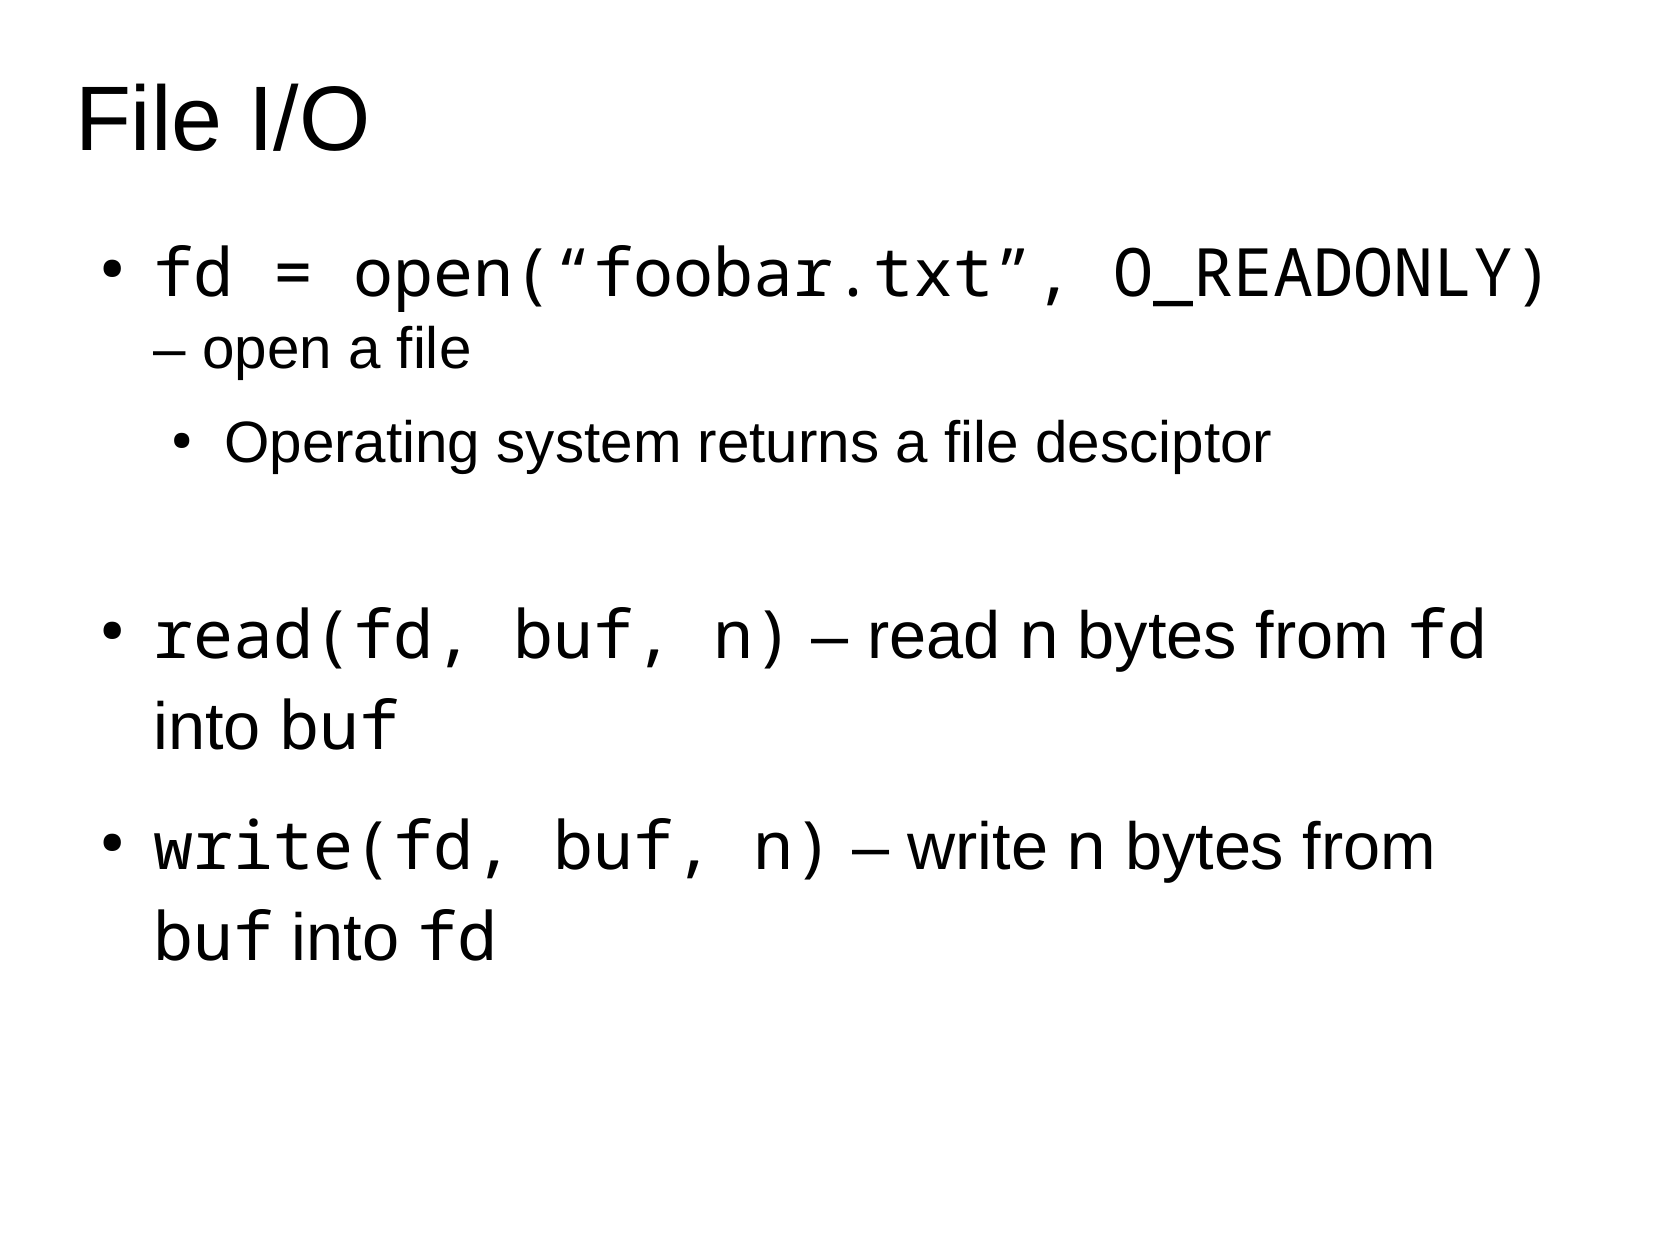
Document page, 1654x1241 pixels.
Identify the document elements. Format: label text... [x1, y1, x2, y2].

title File I/O [75, 49, 1538, 188]
list fd = open(“foobar.txt”, O_READONLY) – open a file Operating system returns a file desciptor read(fd, buf, n) – read n bytes from fd into buf write(fd, buf, n) – write n bytes from buf into fd [82, 225, 1571, 1163]
